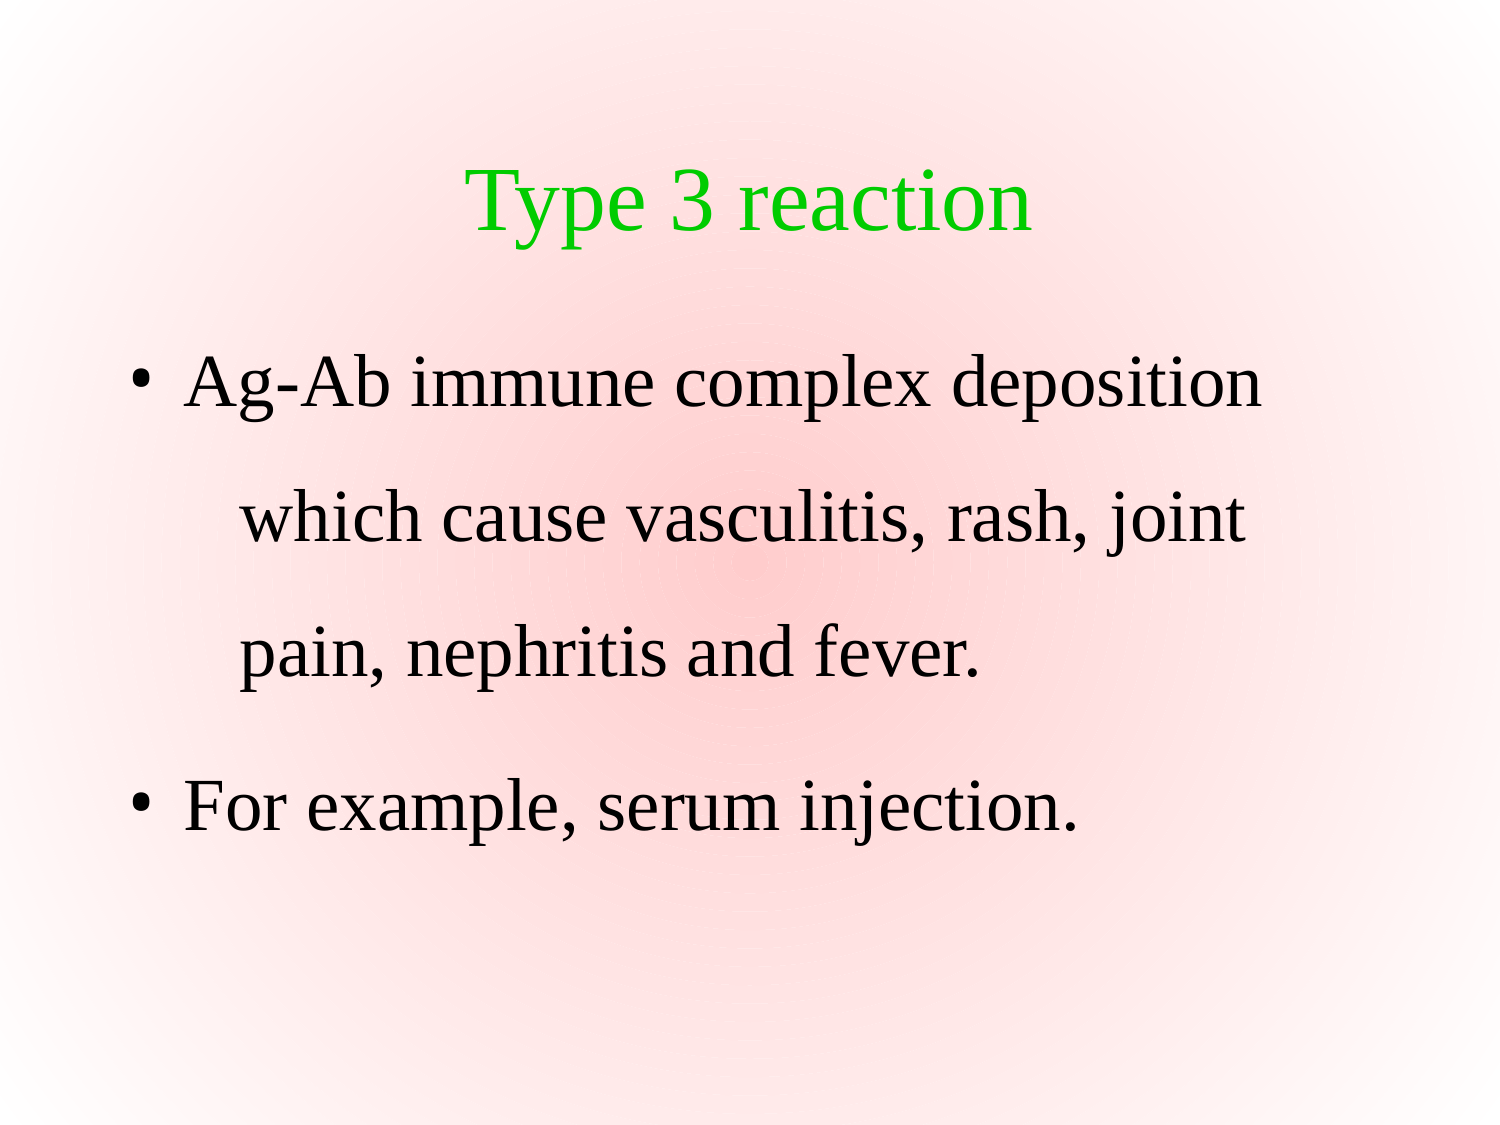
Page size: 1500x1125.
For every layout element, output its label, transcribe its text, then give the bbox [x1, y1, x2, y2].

title Type 3 reaction [112, 99, 1388, 278]
list Ag-Ab immune complex deposition which cause vasculitis, rash, joint pain, nephritis and fever. For example, serum injection. [112, 278, 1388, 954]
